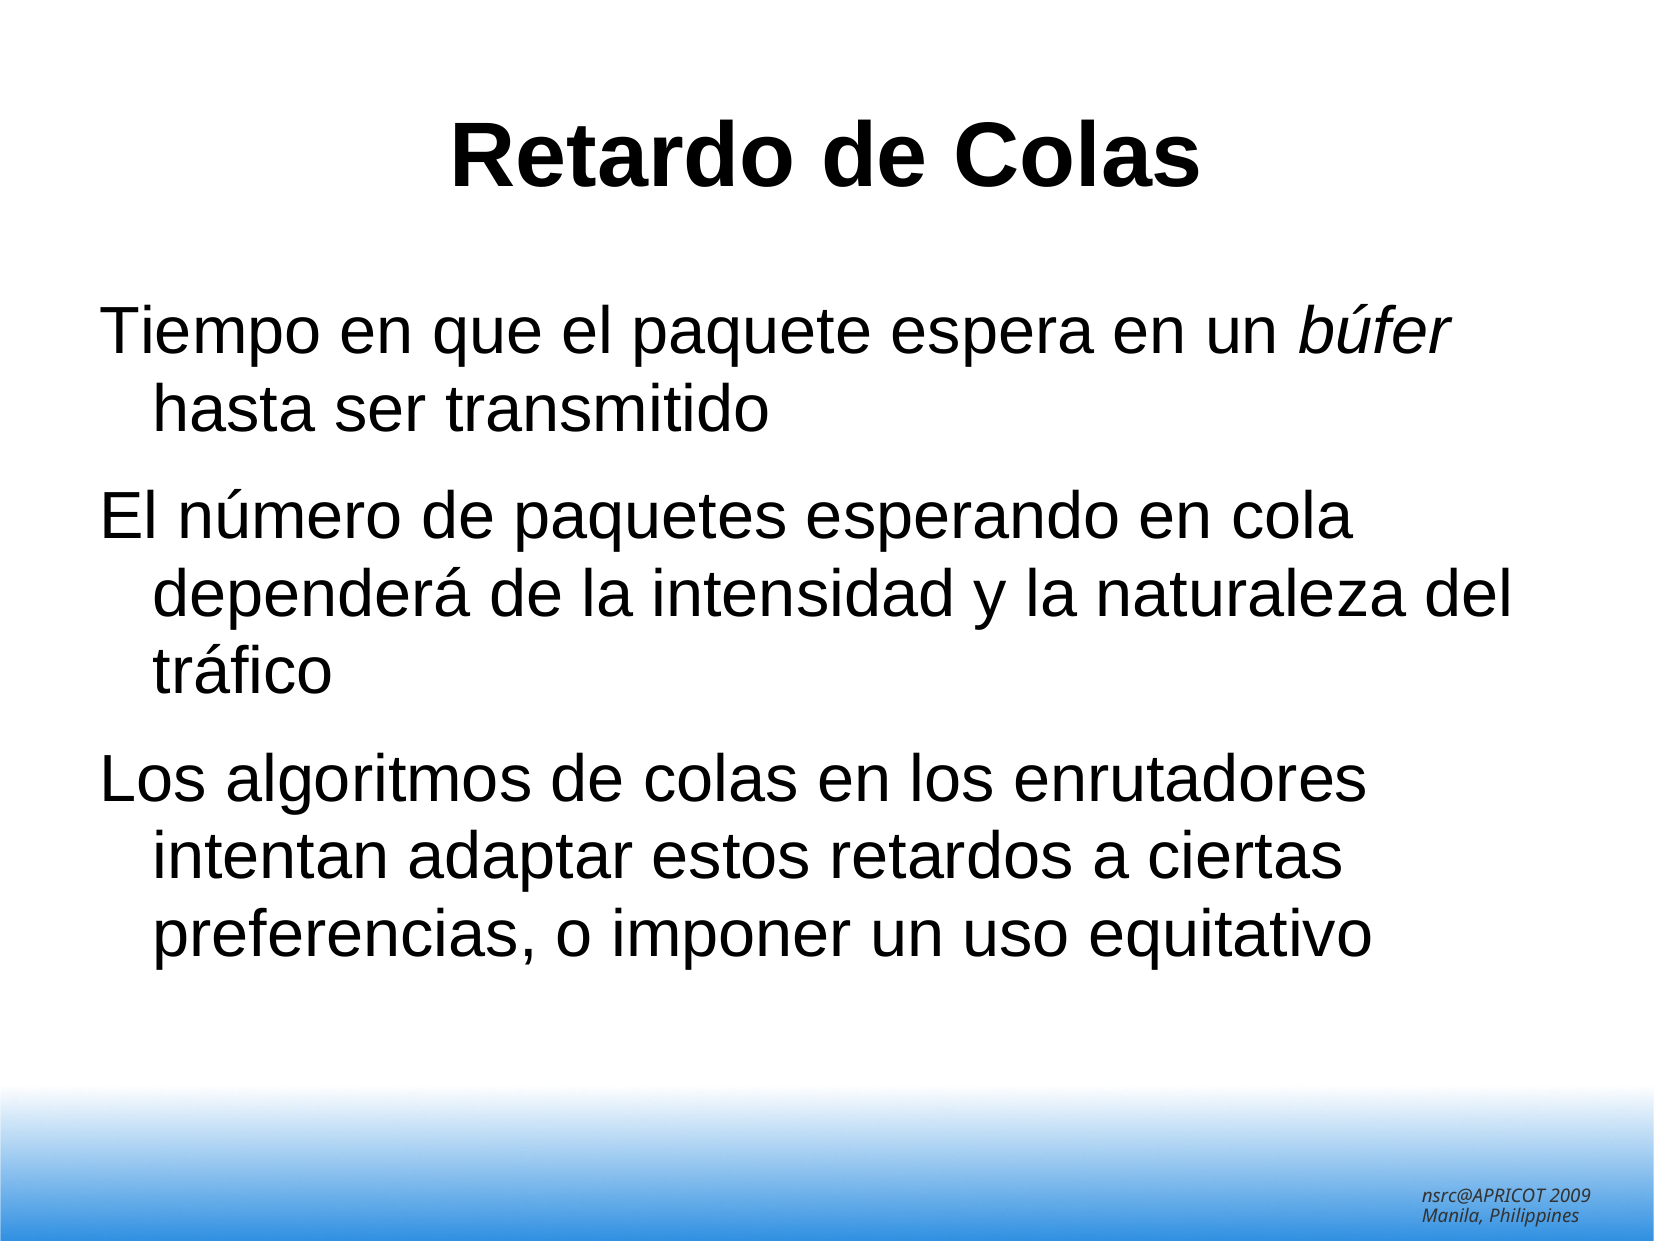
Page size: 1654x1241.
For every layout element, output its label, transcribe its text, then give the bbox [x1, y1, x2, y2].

list Tiempo en que el paquete espera en un búfer hasta ser transmitido El número de paquetes esperando en cola dependerá de la intensidad y la naturaleza del tráfico Los algoritmos de colas en los enrutadores intentan adaptar estos retardos a ciertas preferencias, o imponer un uso equitativo [82, 290, 1571, 1109]
picture [0, 1083, 1654, 1241]
title Retardo de Colas [82, 49, 1571, 257]
